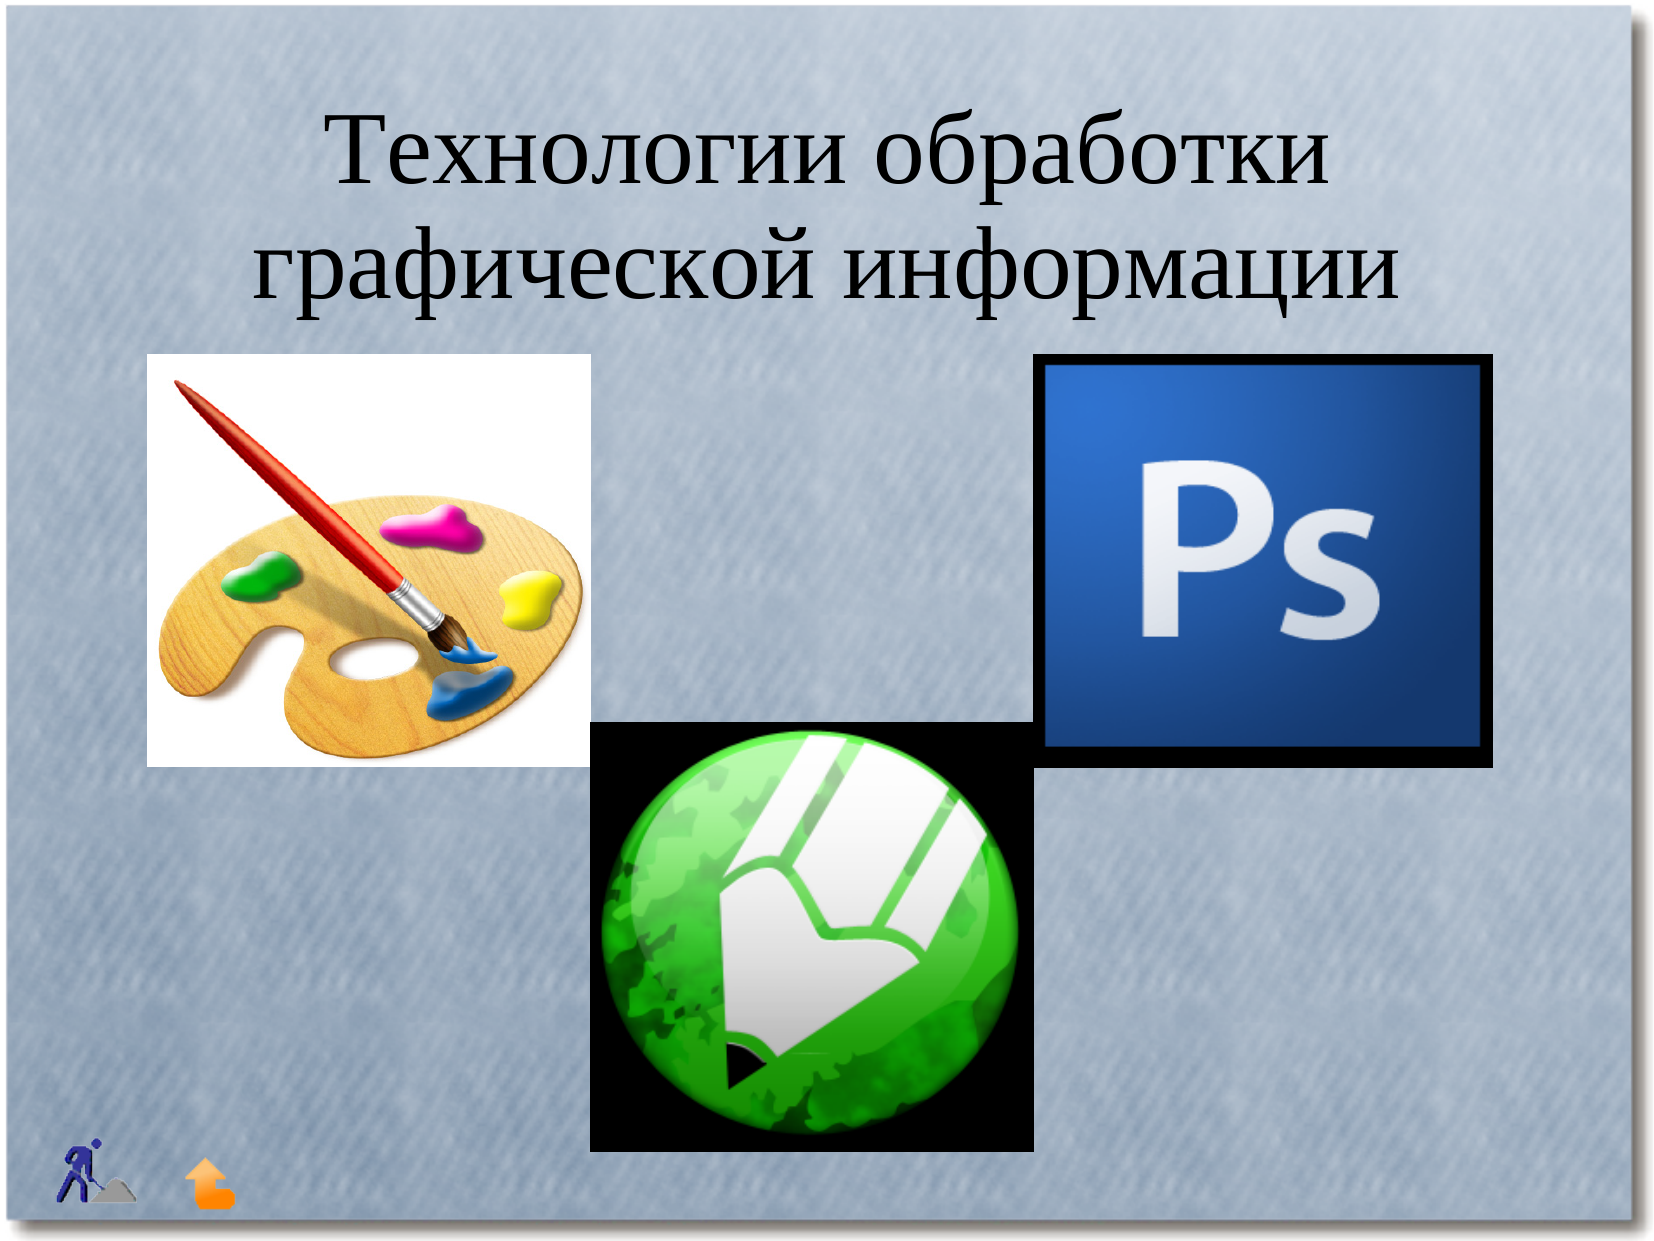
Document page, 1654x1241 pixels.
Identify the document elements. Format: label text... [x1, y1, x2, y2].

picture [0, 0, 1654, 1241]
title Технологии обработки графической информации [121, 91, 1534, 322]
